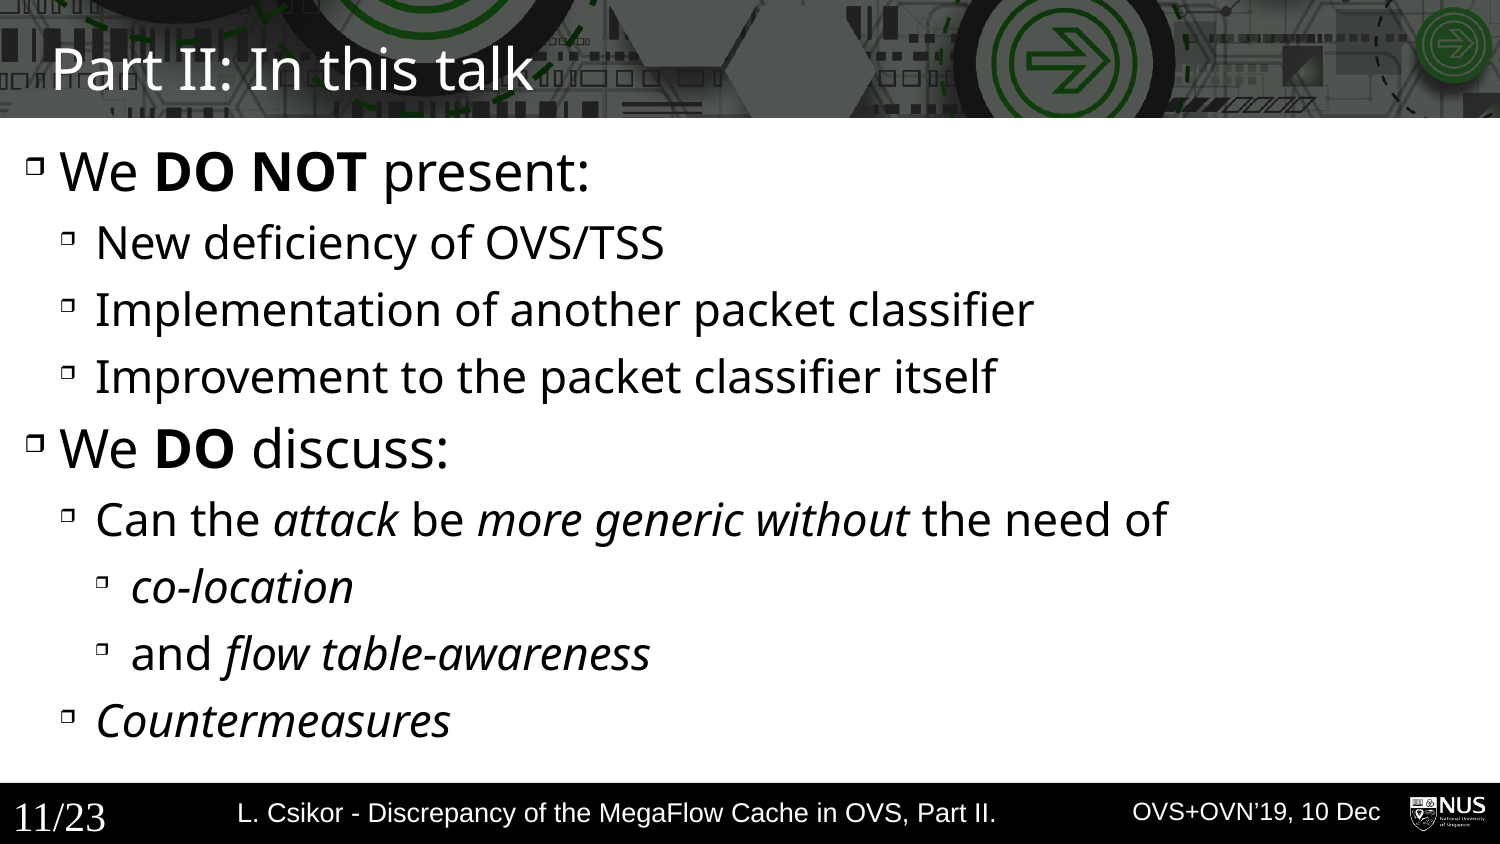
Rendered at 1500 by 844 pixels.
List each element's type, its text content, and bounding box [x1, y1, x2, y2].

text_box We DO NOT present: New deficiency of OVS/TSS Implementation of another packet classifier Improvement to the packet classifier itself We DO discuss: Can the attack be more generic without the need of co-location and flow table-awareness Countermeasures [9, 129, 1490, 770]
picture [1395, 782, 1500, 844]
picture [0, 0, 1500, 118]
text_box Part II: In this talk [35, 37, 1386, 97]
